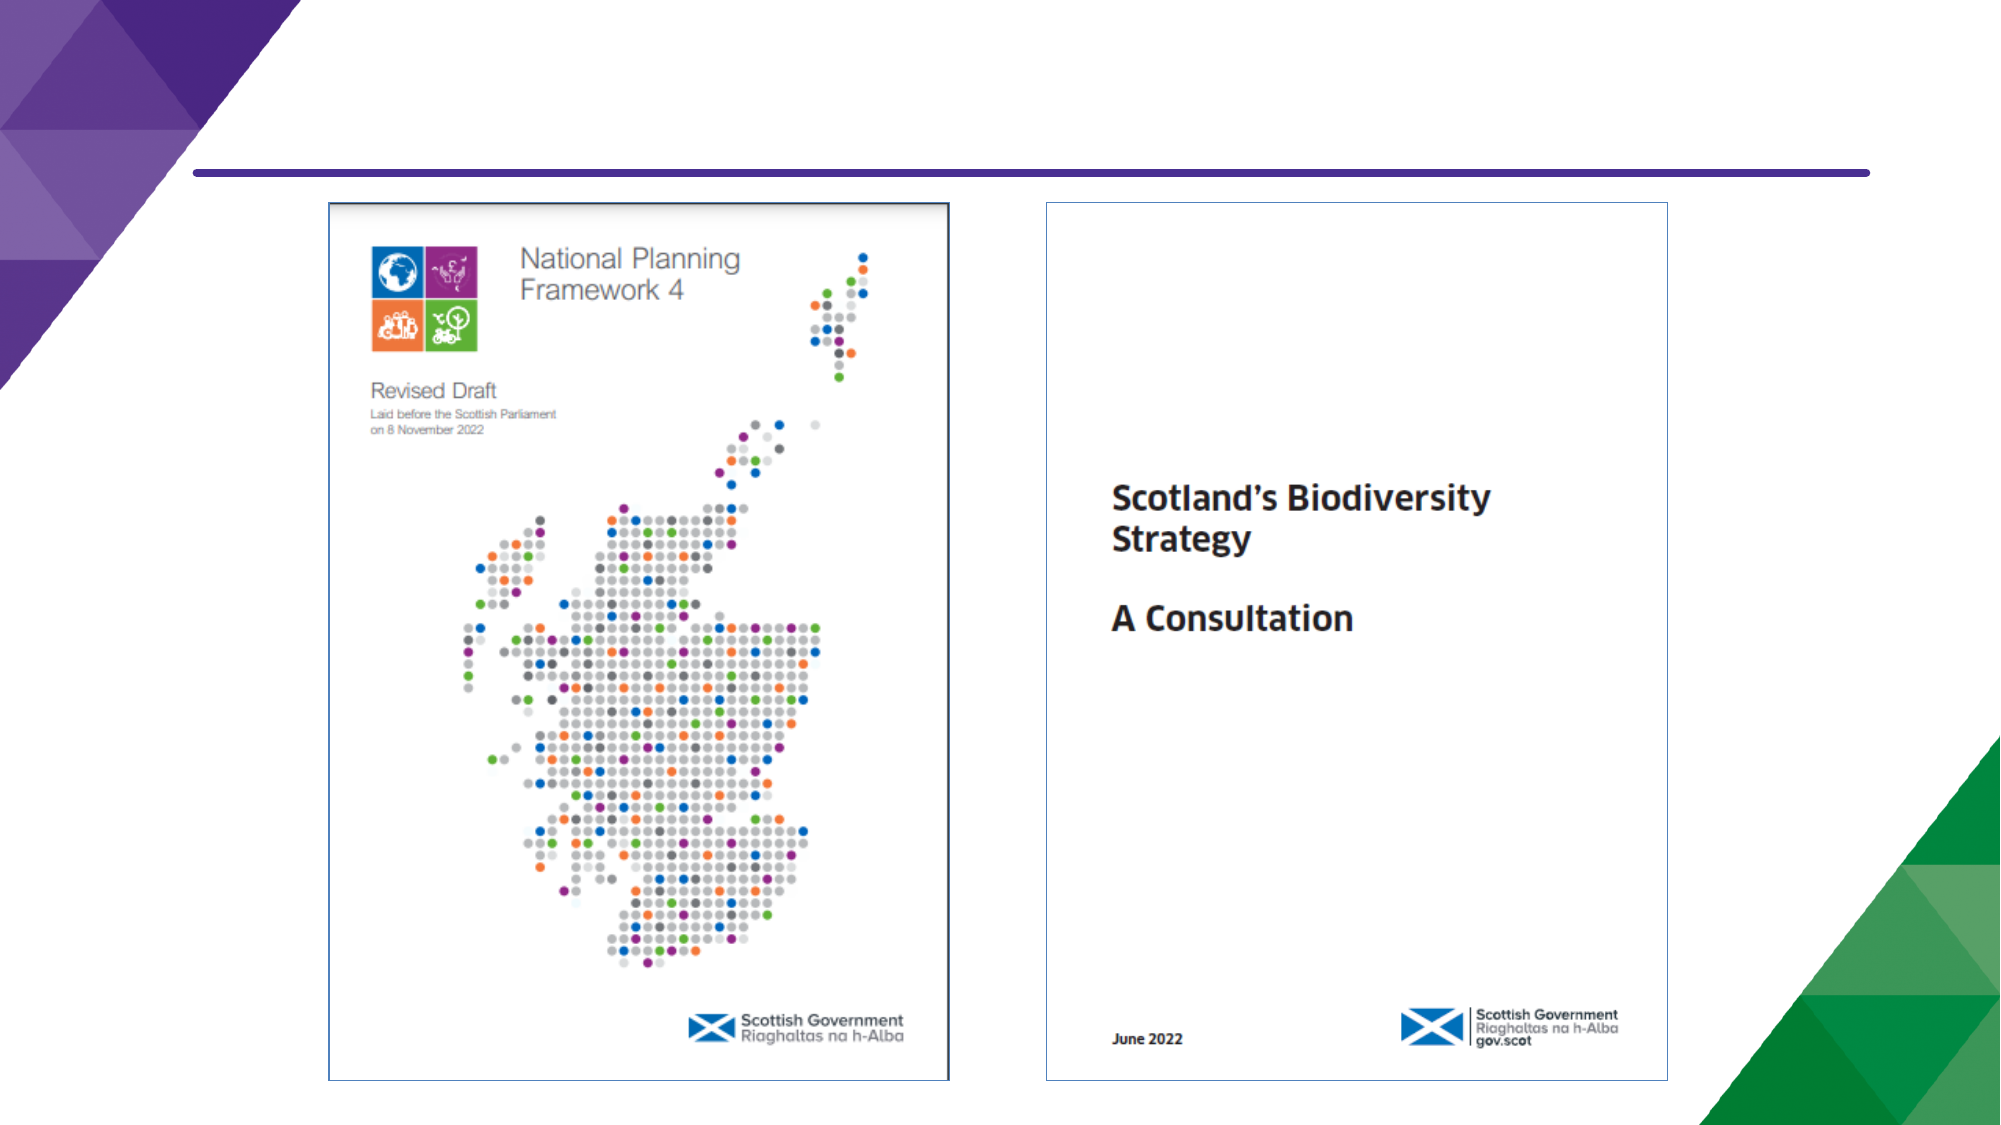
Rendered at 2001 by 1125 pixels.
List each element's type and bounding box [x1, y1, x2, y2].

picture [329, 203, 949, 1080]
picture [1047, 203, 1667, 1080]
